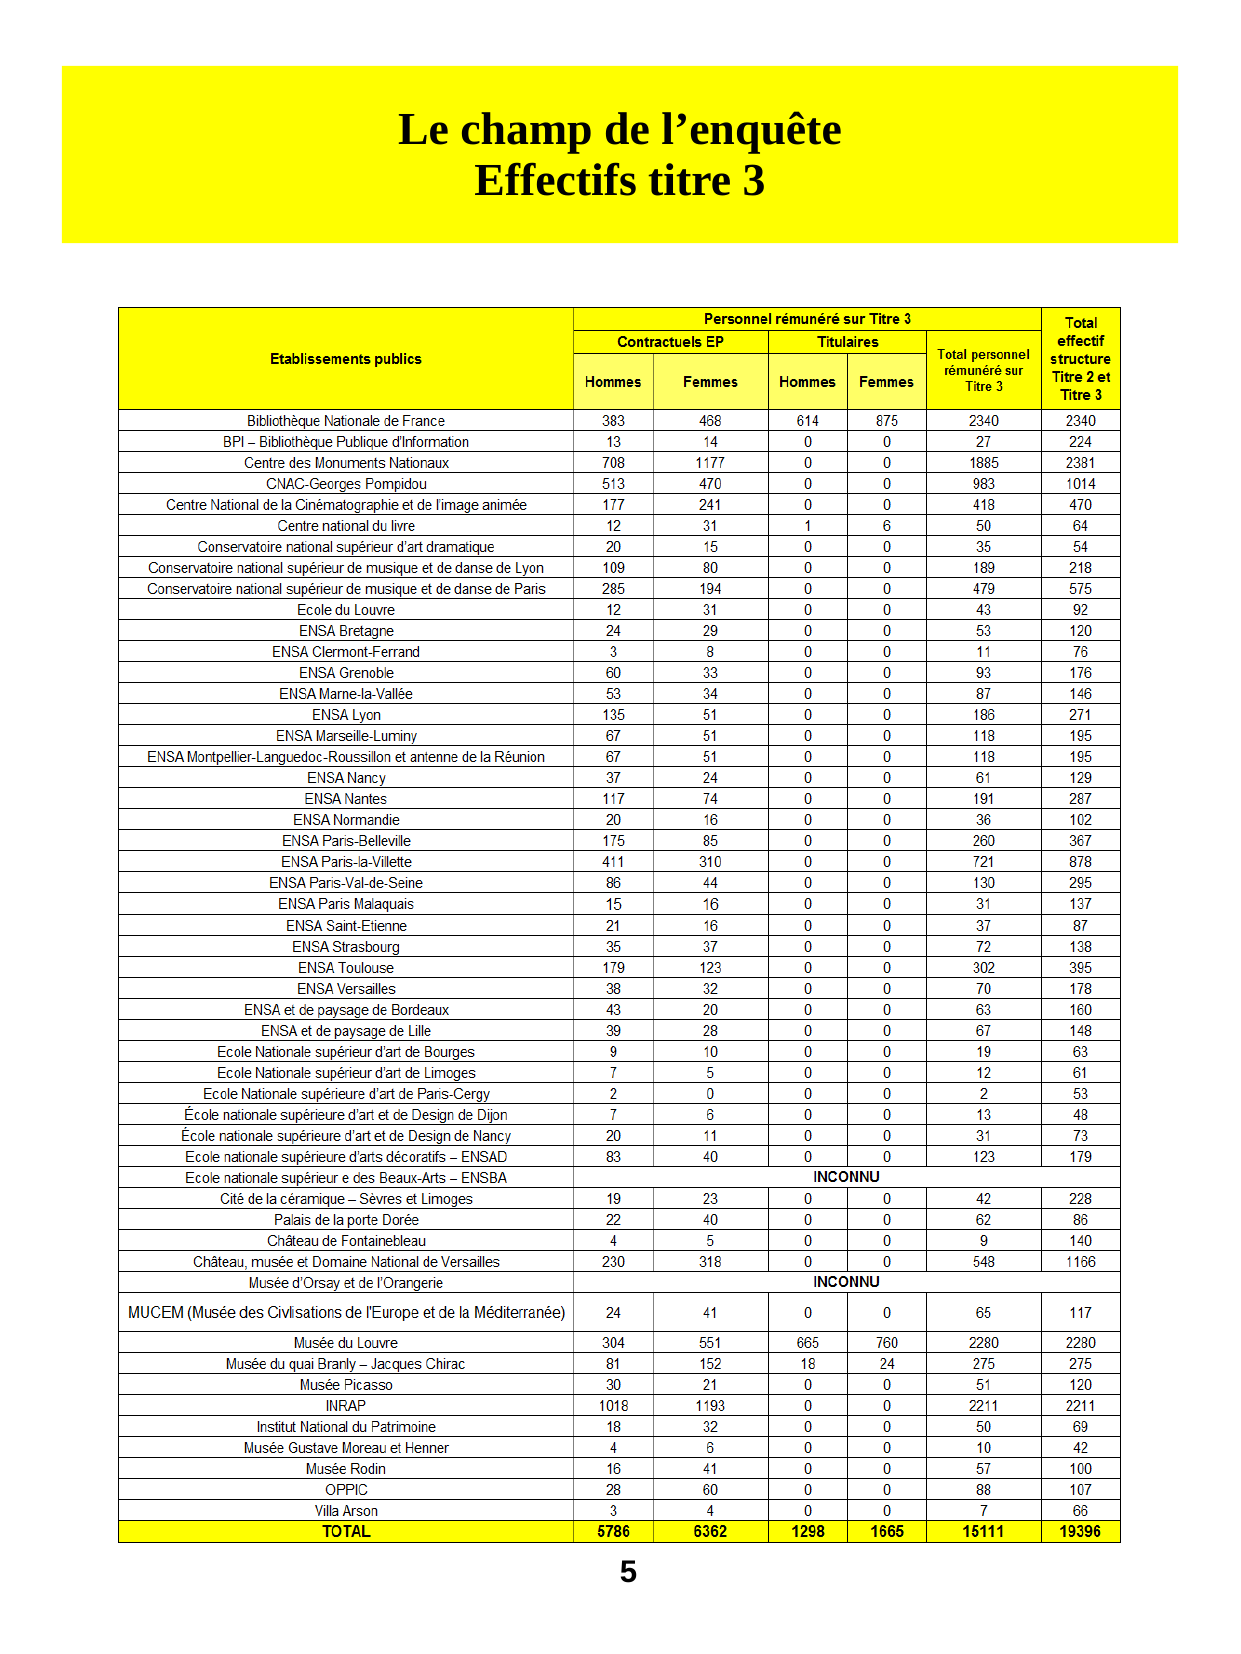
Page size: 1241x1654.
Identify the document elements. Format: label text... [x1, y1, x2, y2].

picture [118, 307, 1123, 1548]
text_box <numéro> [300, 1548, 957, 1619]
title Le champ de l’enquête Effectifs titre 3 [61, 65, 1179, 244]
